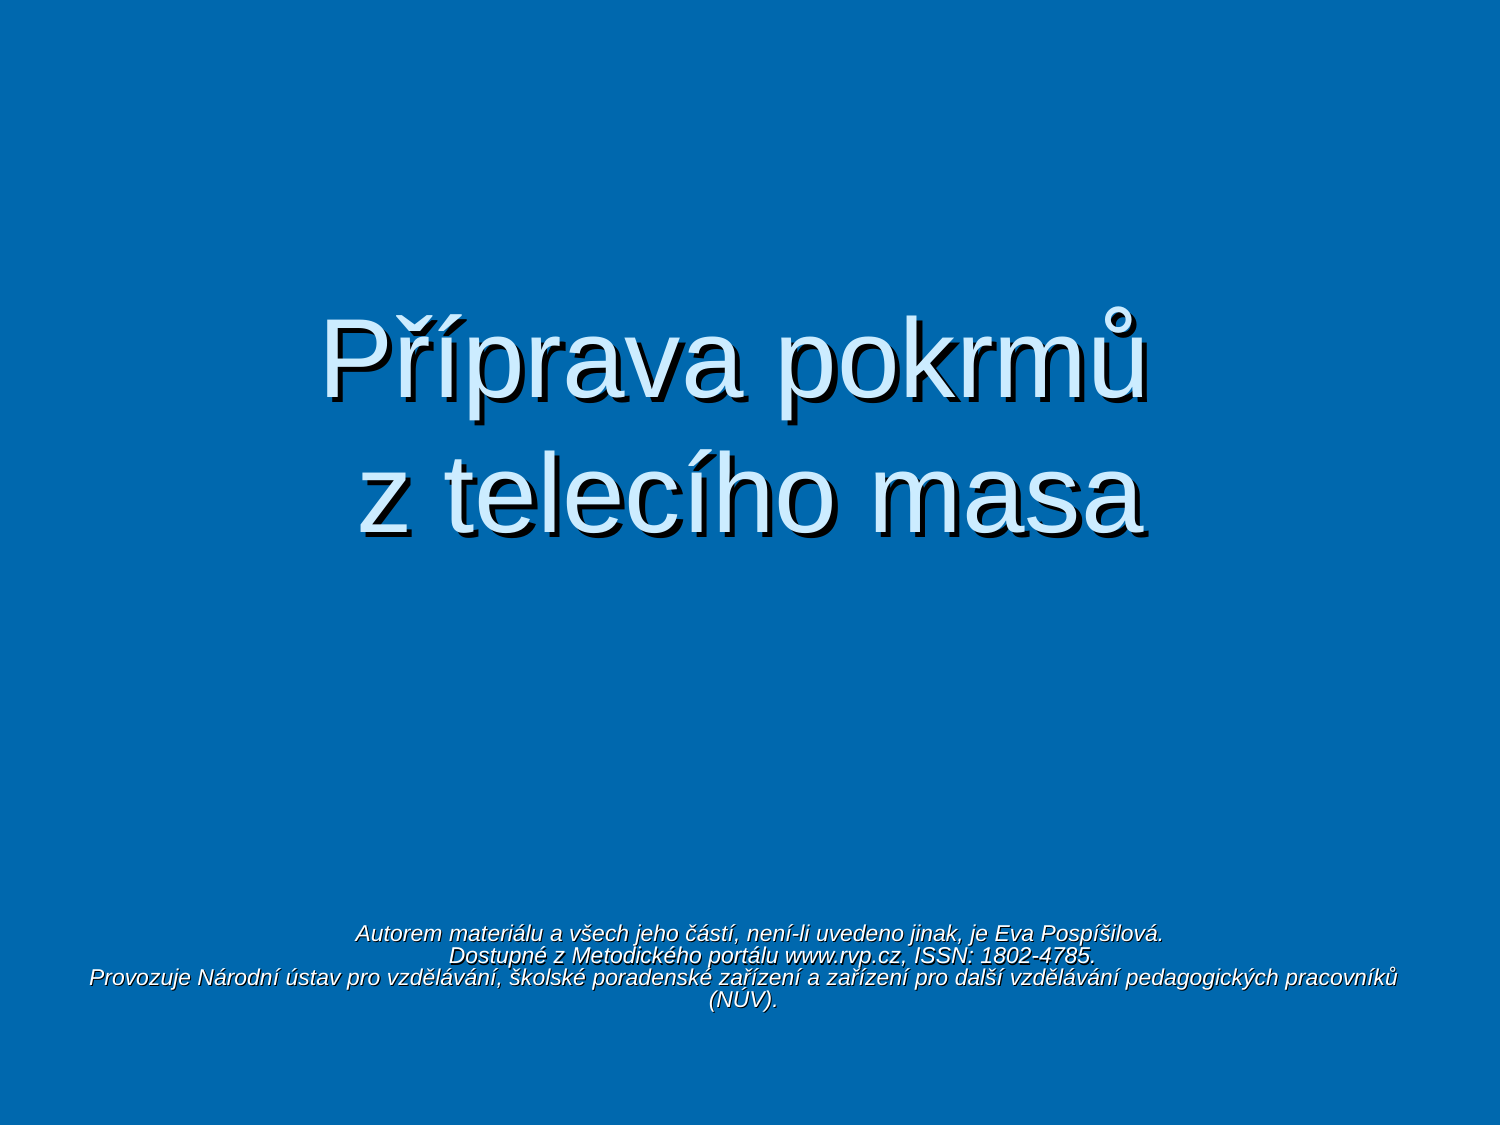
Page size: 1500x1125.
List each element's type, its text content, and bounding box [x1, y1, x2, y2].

title Příprava pokrmů z telecího masa [112, 277, 1388, 563]
text_box Autorem materiálu a všech jeho částí, není-li uvedeno jinak, je Eva Pospíšilová. Dostupné z Metodického portálu www.rvp.cz, ISSN: 1802-4785. Provozuje Národní ústav pro vzdělávání, školské poradenské zařízení a zařízení pro další vzdělávání pedagogických pracovníků (NÚV). [41, 916, 1447, 1059]
